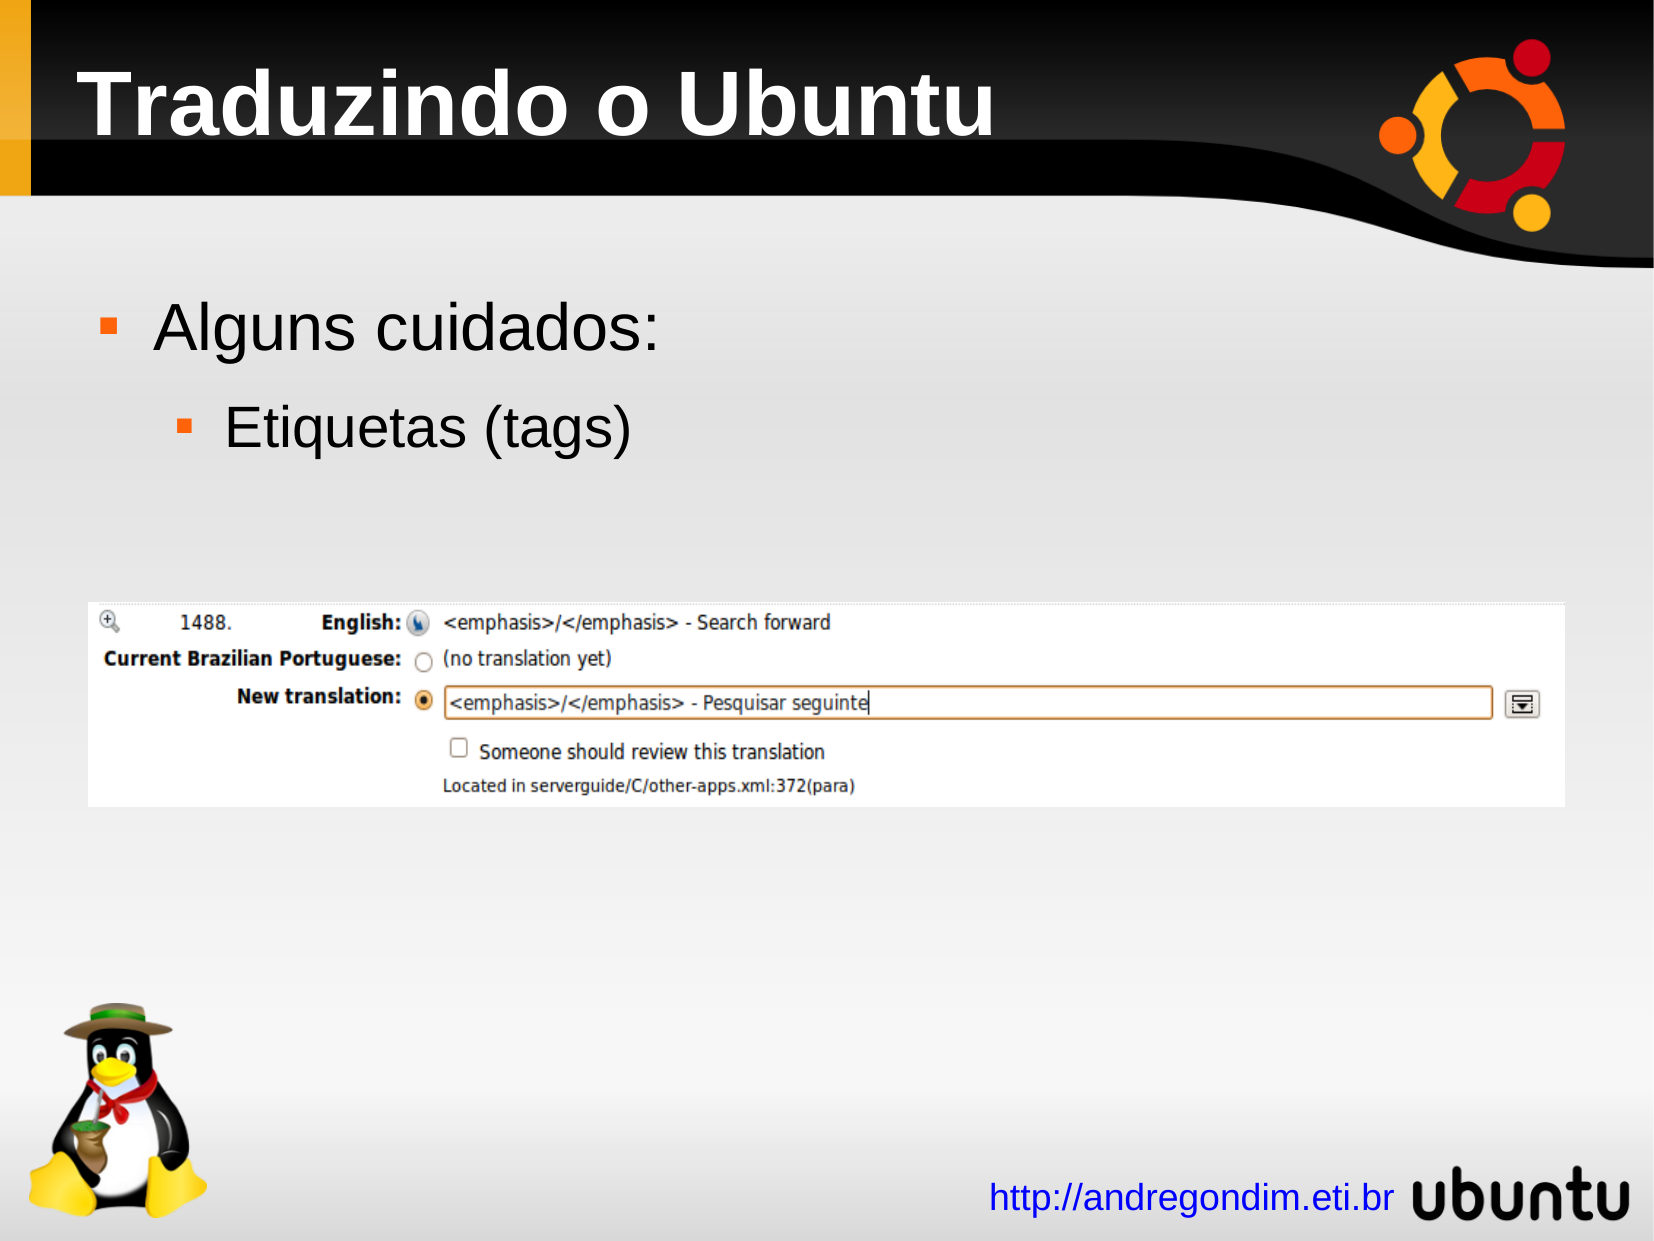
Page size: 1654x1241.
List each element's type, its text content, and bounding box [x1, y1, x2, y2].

picture [0, 0, 1654, 1241]
list Alguns cuidados: Etiquetas (tags) [82, 290, 1571, 502]
title Traduzindo o Ubuntu [76, 7, 1565, 200]
